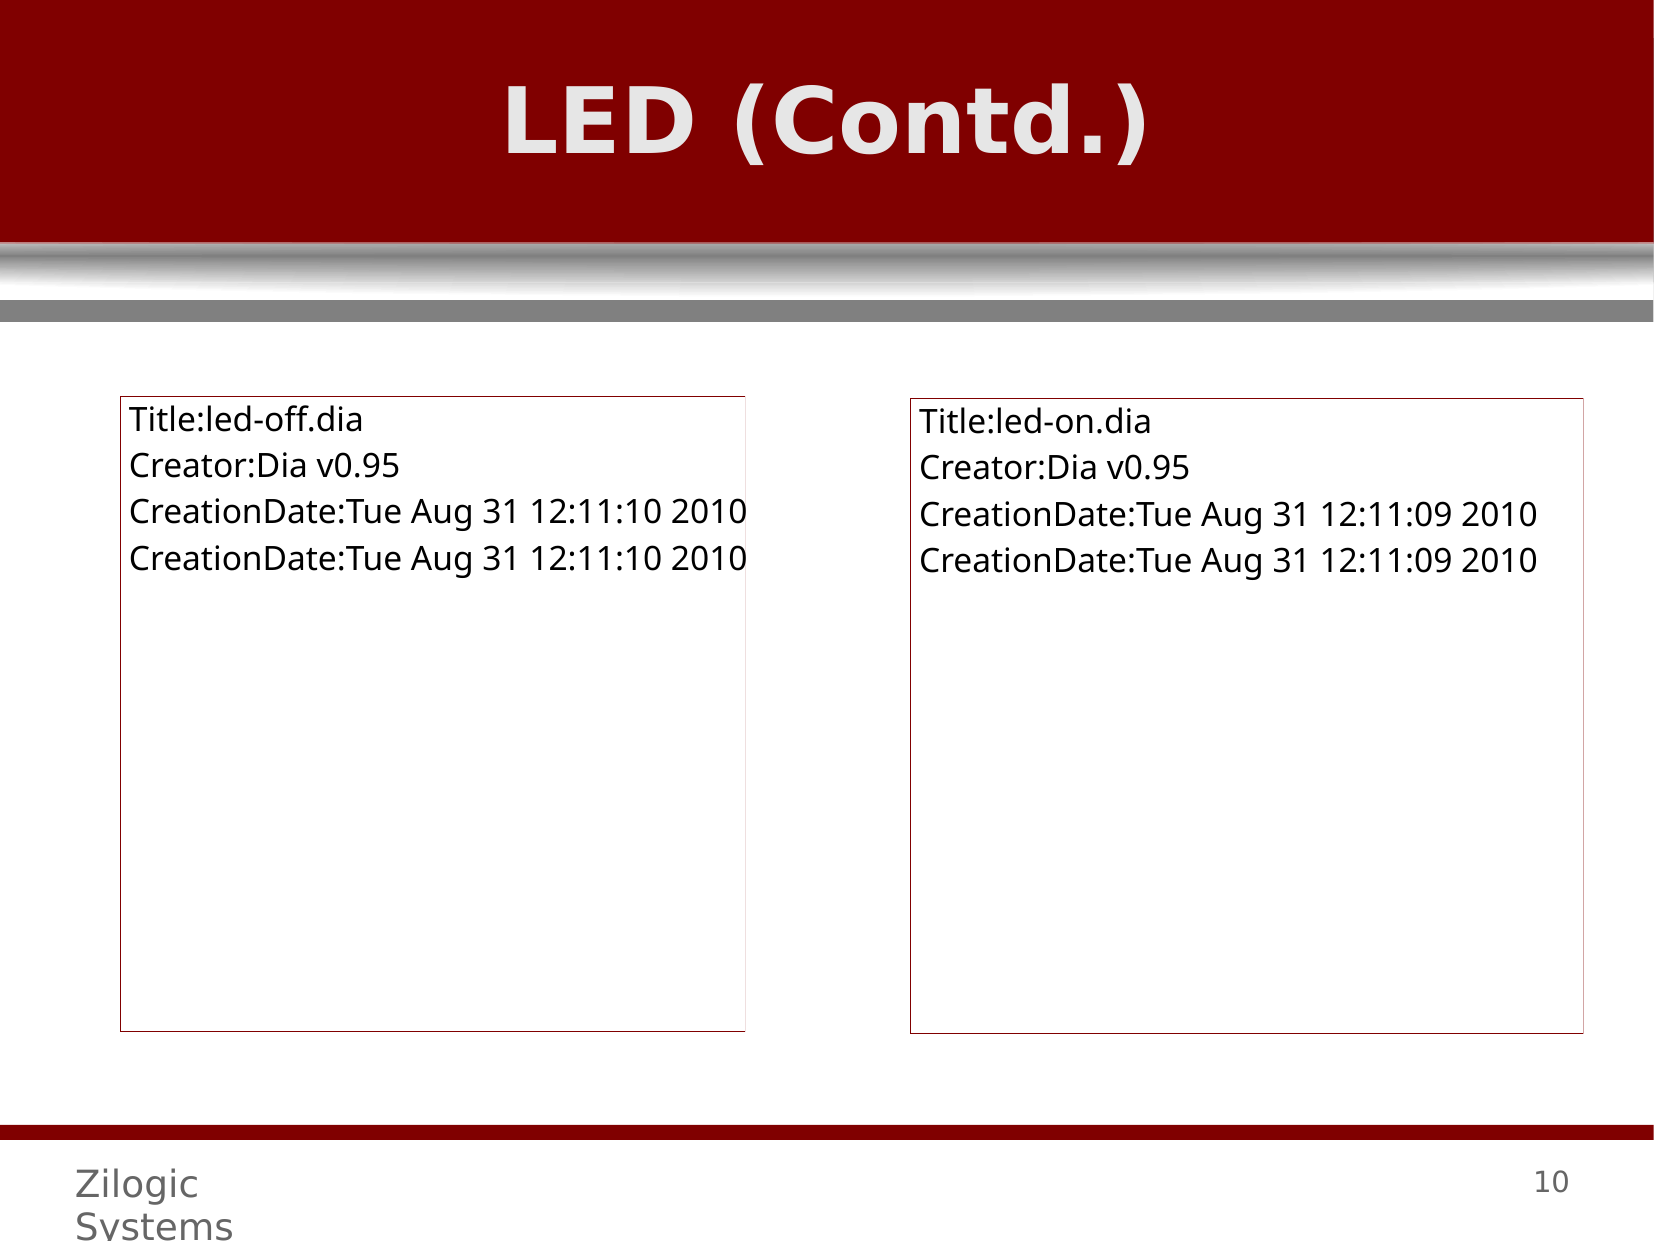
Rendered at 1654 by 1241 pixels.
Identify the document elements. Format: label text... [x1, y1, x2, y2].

picture [908, 396, 1584, 1034]
title LED (Contd.) [82, 26, 1571, 218]
picture [118, 393, 746, 1032]
